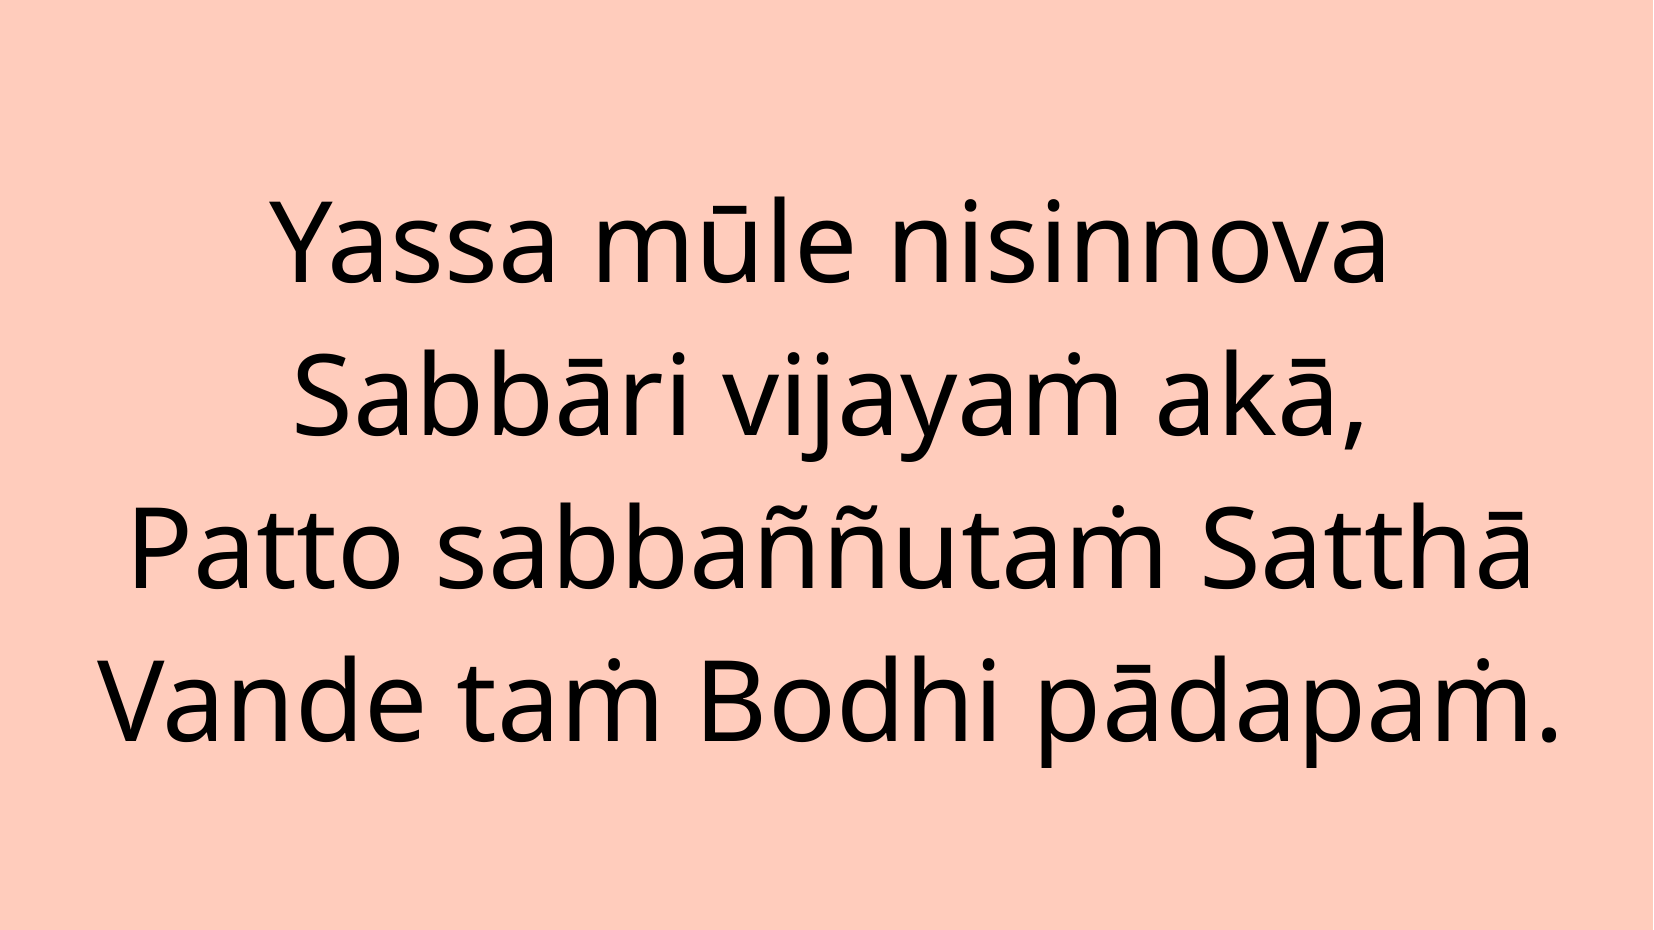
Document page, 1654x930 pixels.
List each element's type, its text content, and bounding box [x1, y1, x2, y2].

subtitle Yassa mūle nisinnova Sabbāri vijayaṁ akā, Patto sabbaññutaṁ Satthā Vande taṁ Bodhi pādapaṁ. [45, 1, 1618, 930]
